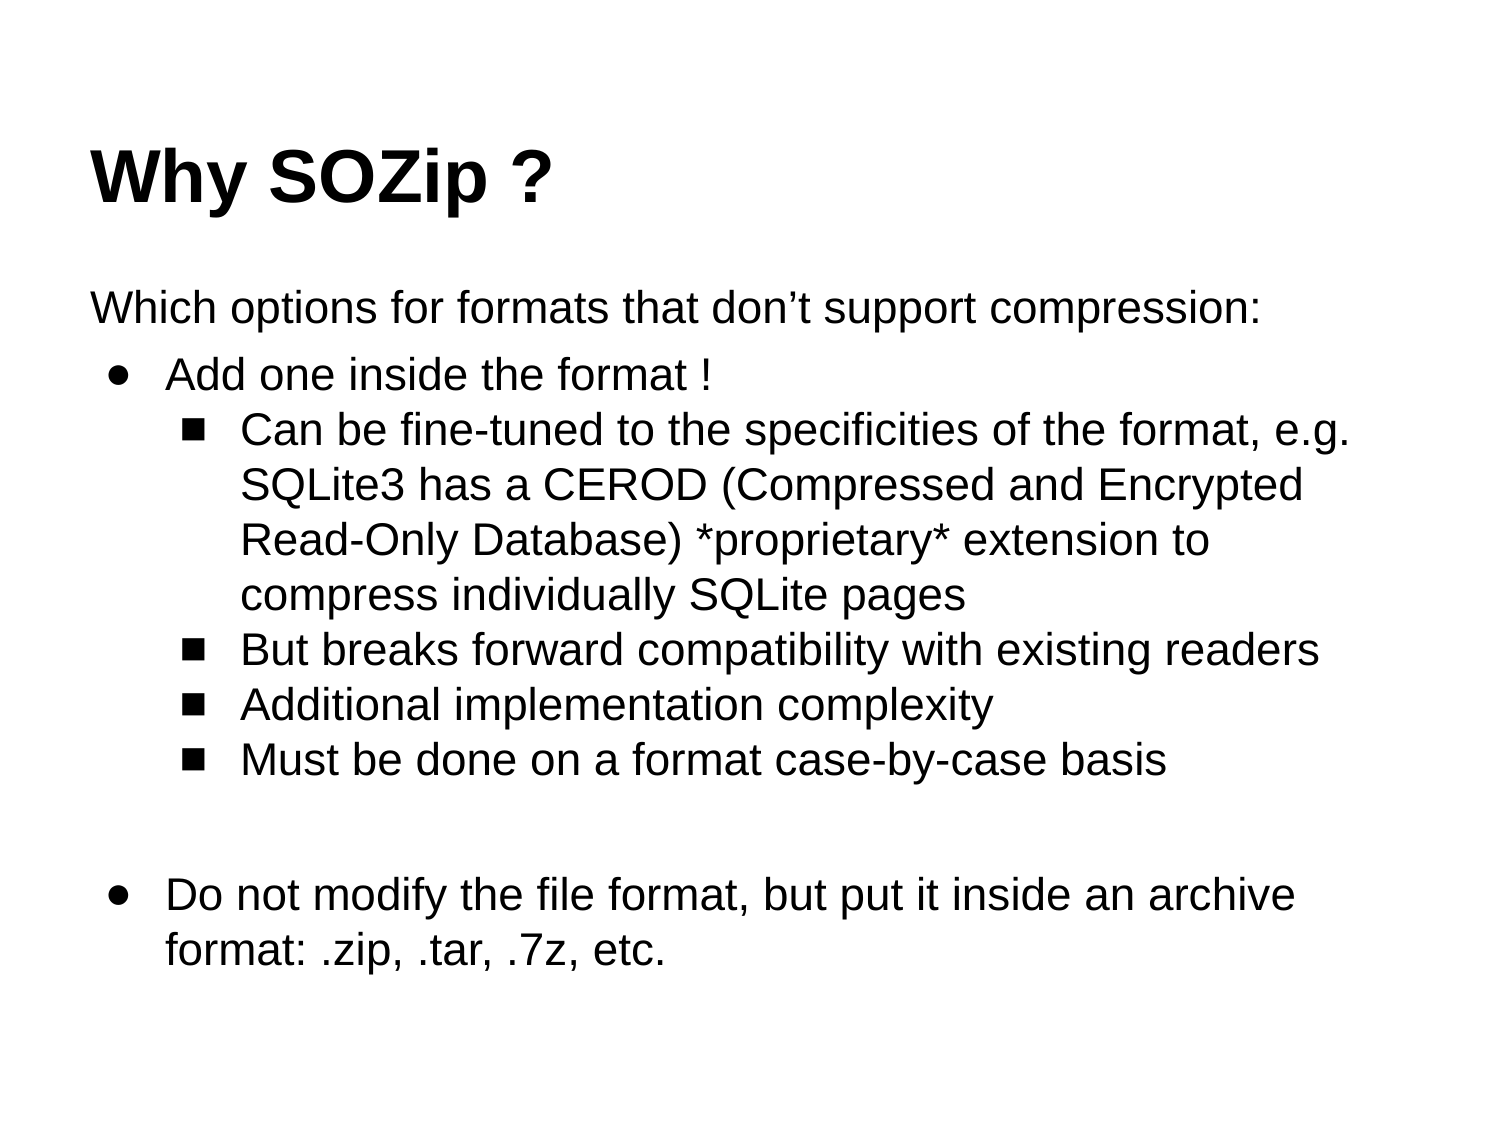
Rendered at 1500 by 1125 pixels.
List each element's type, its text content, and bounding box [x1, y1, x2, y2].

list Which options for formats that don’t support compression: Add one inside the format ! Can be fine-tuned to the specificities of the format, e.g. SQLite3 has a CEROD (Compressed and Encrypted Read-Only Database) *proprietary* extension to compress individually SQLite pages But breaks forward compatibility with existing readers Additional implementation complexity Must be done on a format case-by-case basis Do not modify the file format, but put it inside an archive format: .zip, .tar, .7z, etc. [75, 262, 1425, 1078]
title Why SOZip ? [75, 45, 1425, 233]
